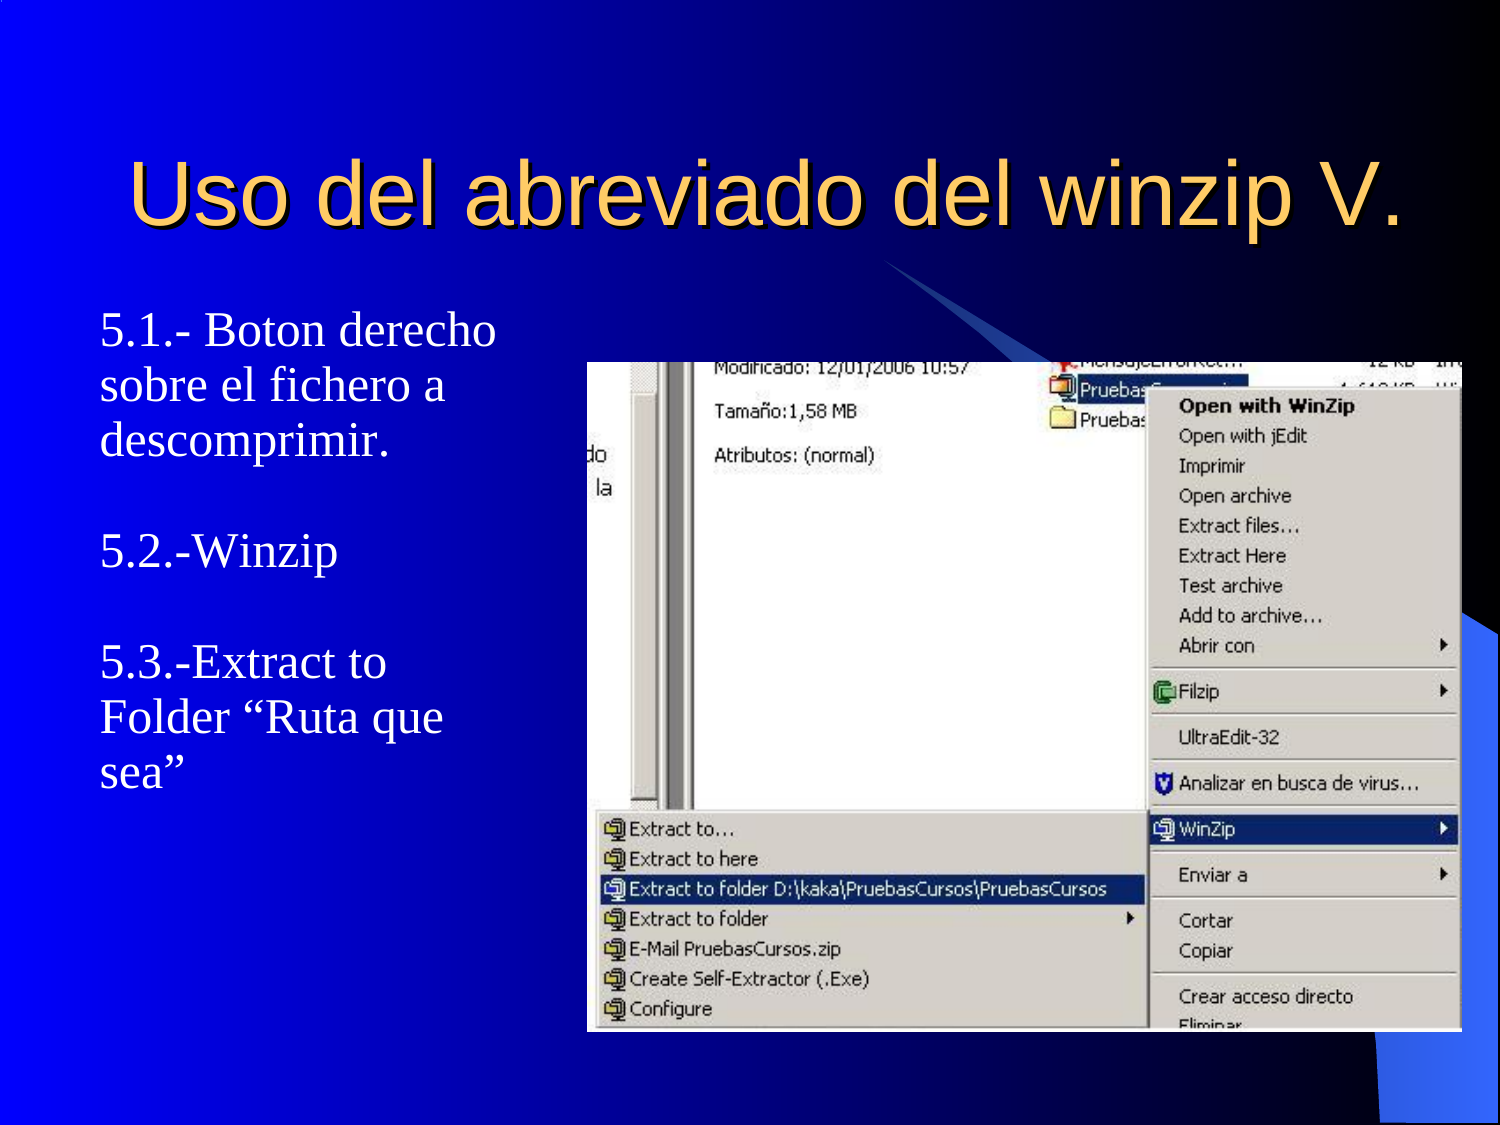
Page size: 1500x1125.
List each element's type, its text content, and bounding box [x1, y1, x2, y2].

title Uso del abreviado del winzip V. [111, 99, 1438, 288]
picture [587, 362, 1462, 1032]
text_box 5.1.- Boton derecho sobre el fichero a descomprimir. 5.2.-Winzip 5.3.-Extract to Folder “Ruta que sea” [84, 294, 538, 808]
